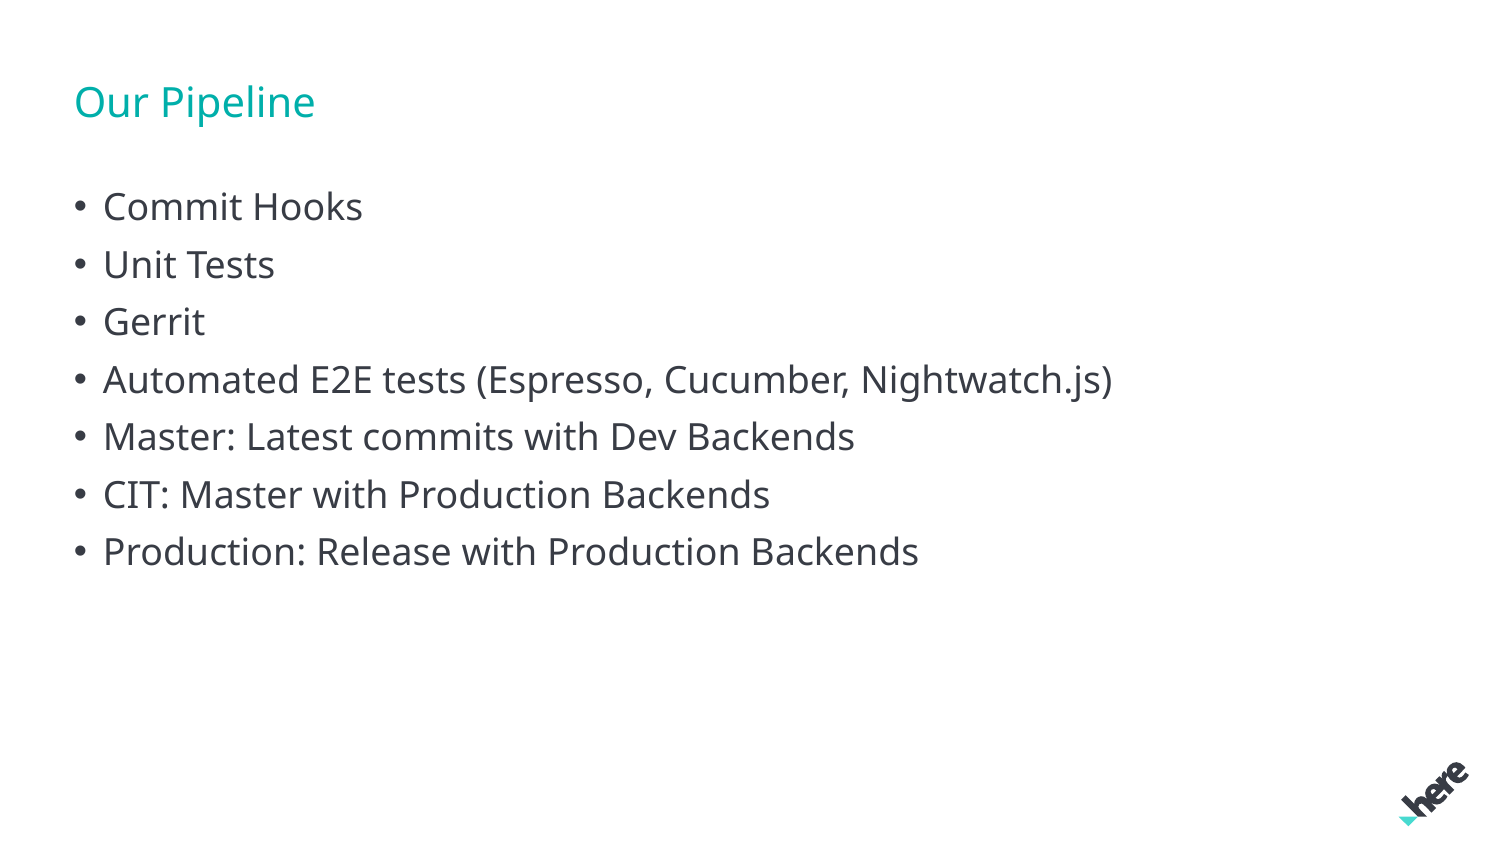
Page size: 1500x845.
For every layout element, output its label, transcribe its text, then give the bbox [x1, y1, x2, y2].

title Our Pipeline [68, 34, 1388, 130]
list Commit Hooks Unit Tests Gerrit Automated E2E tests (Espresso, Cucumber, Nightwatch.js) Master: Latest commits with Dev Backends CIT: Master with Production Backends Production: Release with Production Backends [68, 180, 1388, 757]
